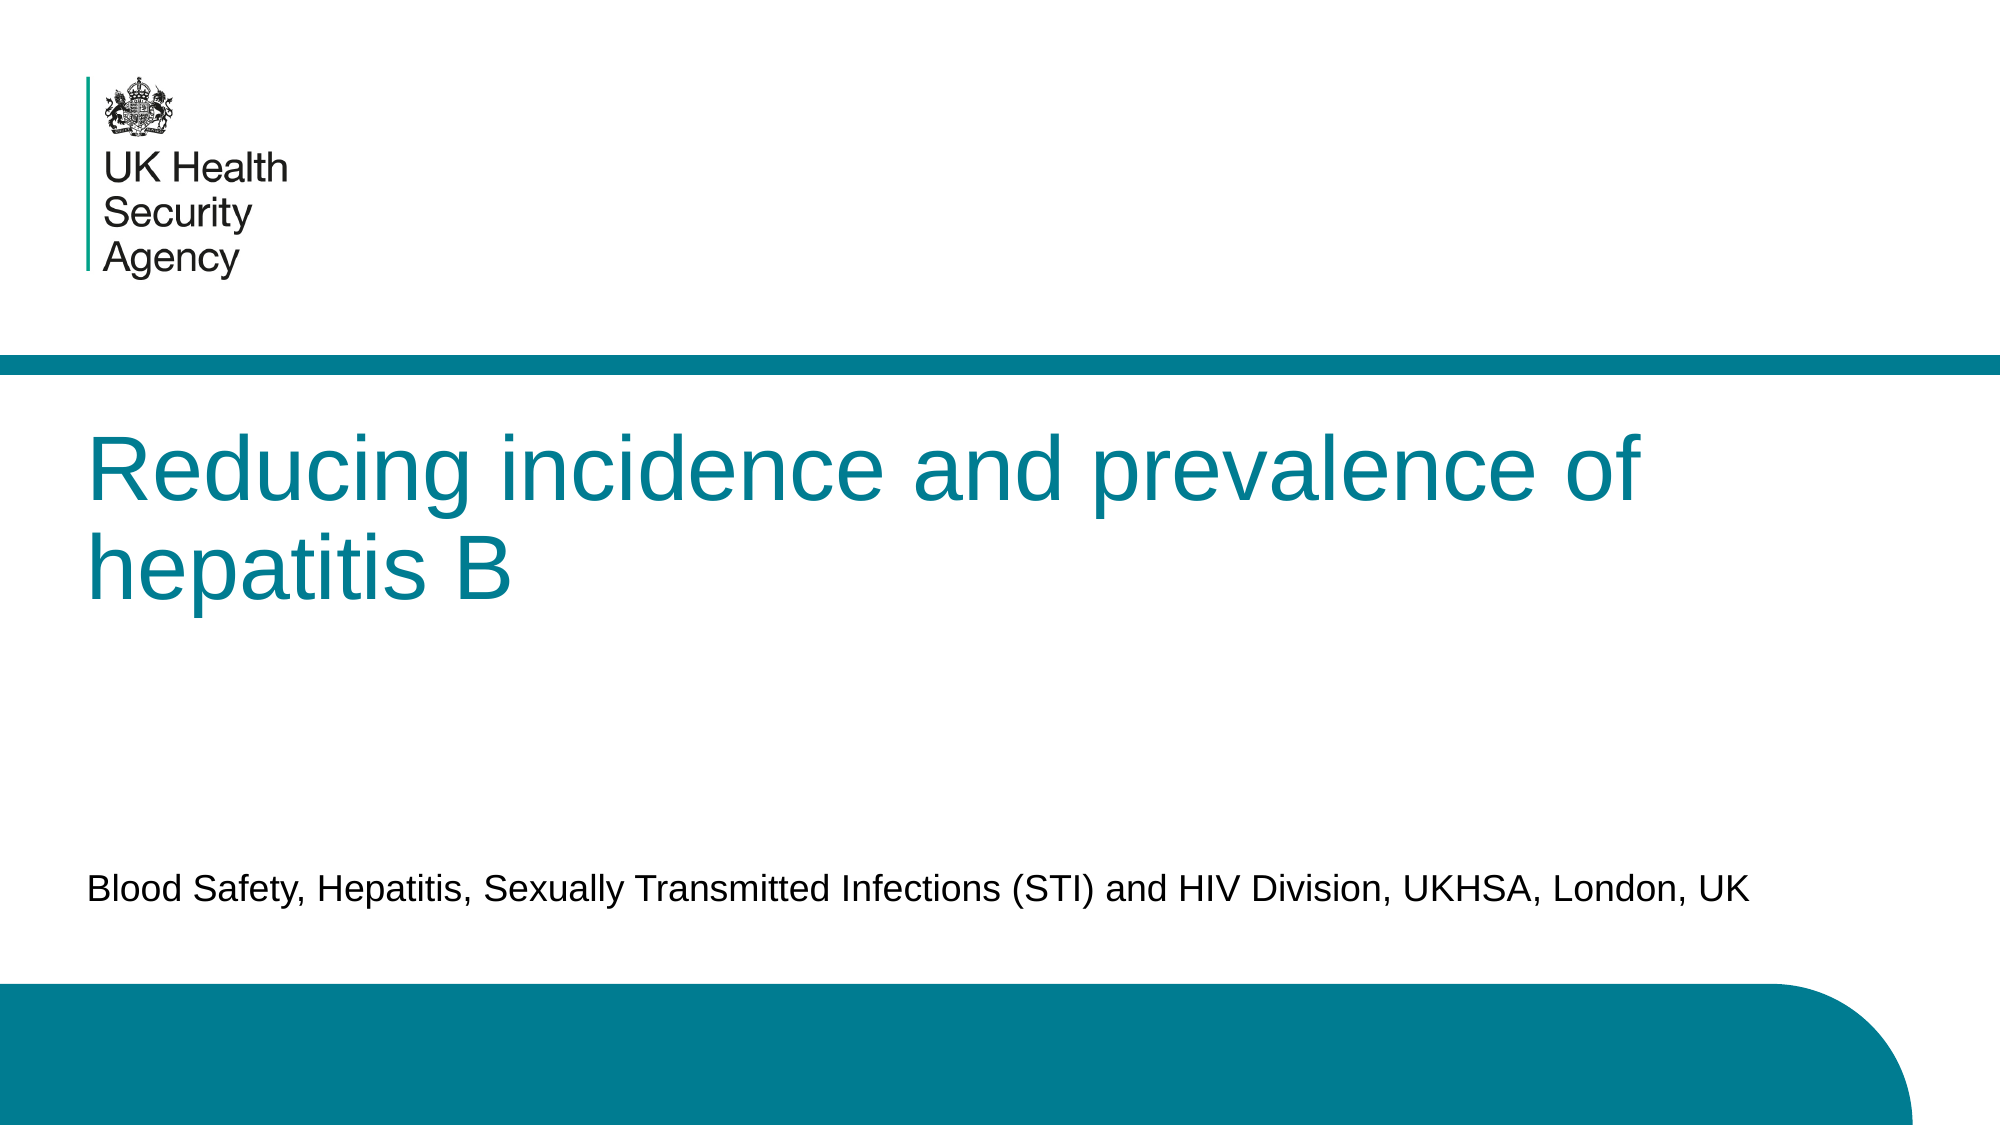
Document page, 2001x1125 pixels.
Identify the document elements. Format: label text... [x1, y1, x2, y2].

text_box Blood Safety, Hepatitis, Sexually Transmitted Infections (STI) and HIV Division, UKHSA, London, UK [71, 856, 1929, 918]
title Reducing incidence and prevalence of hepatitis B [71, 414, 1792, 806]
